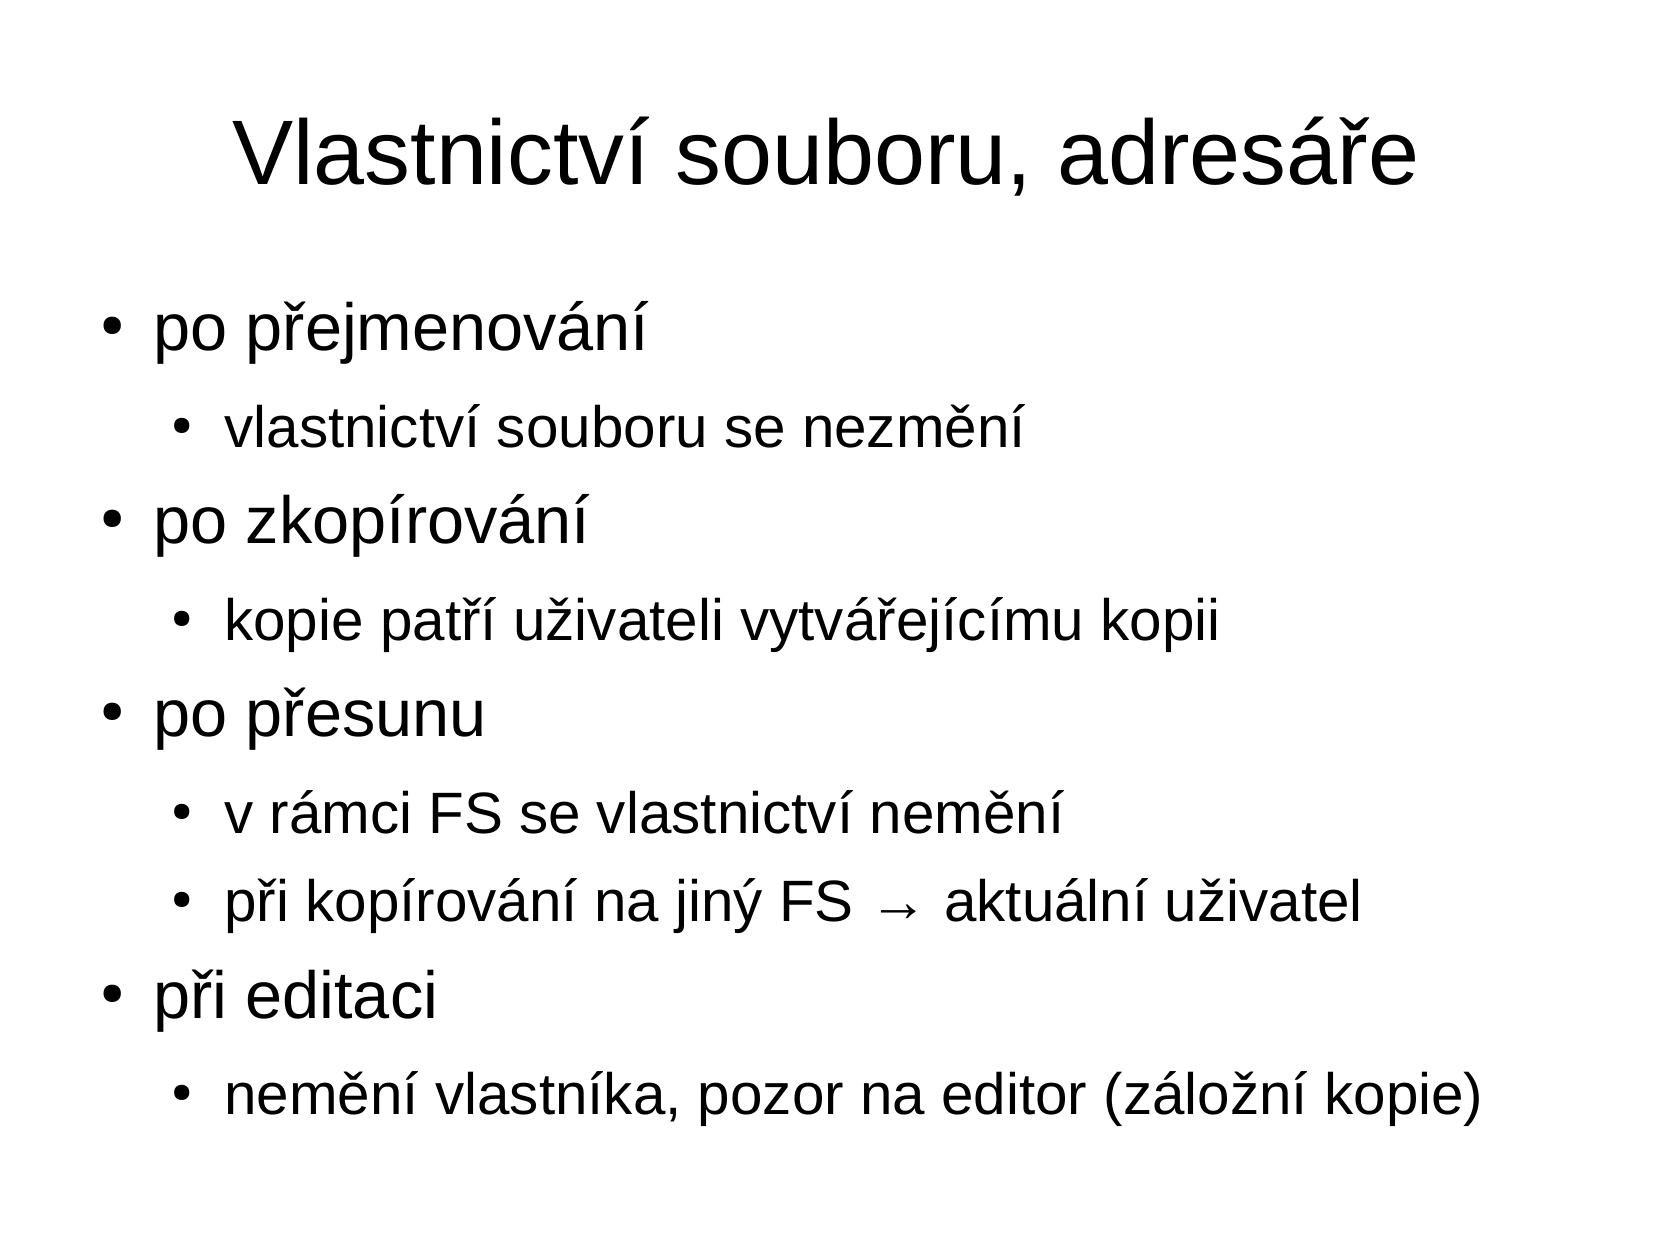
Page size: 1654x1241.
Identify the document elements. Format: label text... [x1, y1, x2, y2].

list po přejmenování vlastnictví souboru se nezmění po zkopírování kopie patří uživateli vytvářejícímu kopii po přesunu v rámci FS se vlastnictví nemění při kopírování na jiný FS → aktuální uživatel při editaci nemění vlastníka, pozor na editor (záložní kopie) [82, 290, 1571, 1128]
title Vlastnictví souboru, adresáře [82, 56, 1571, 250]
